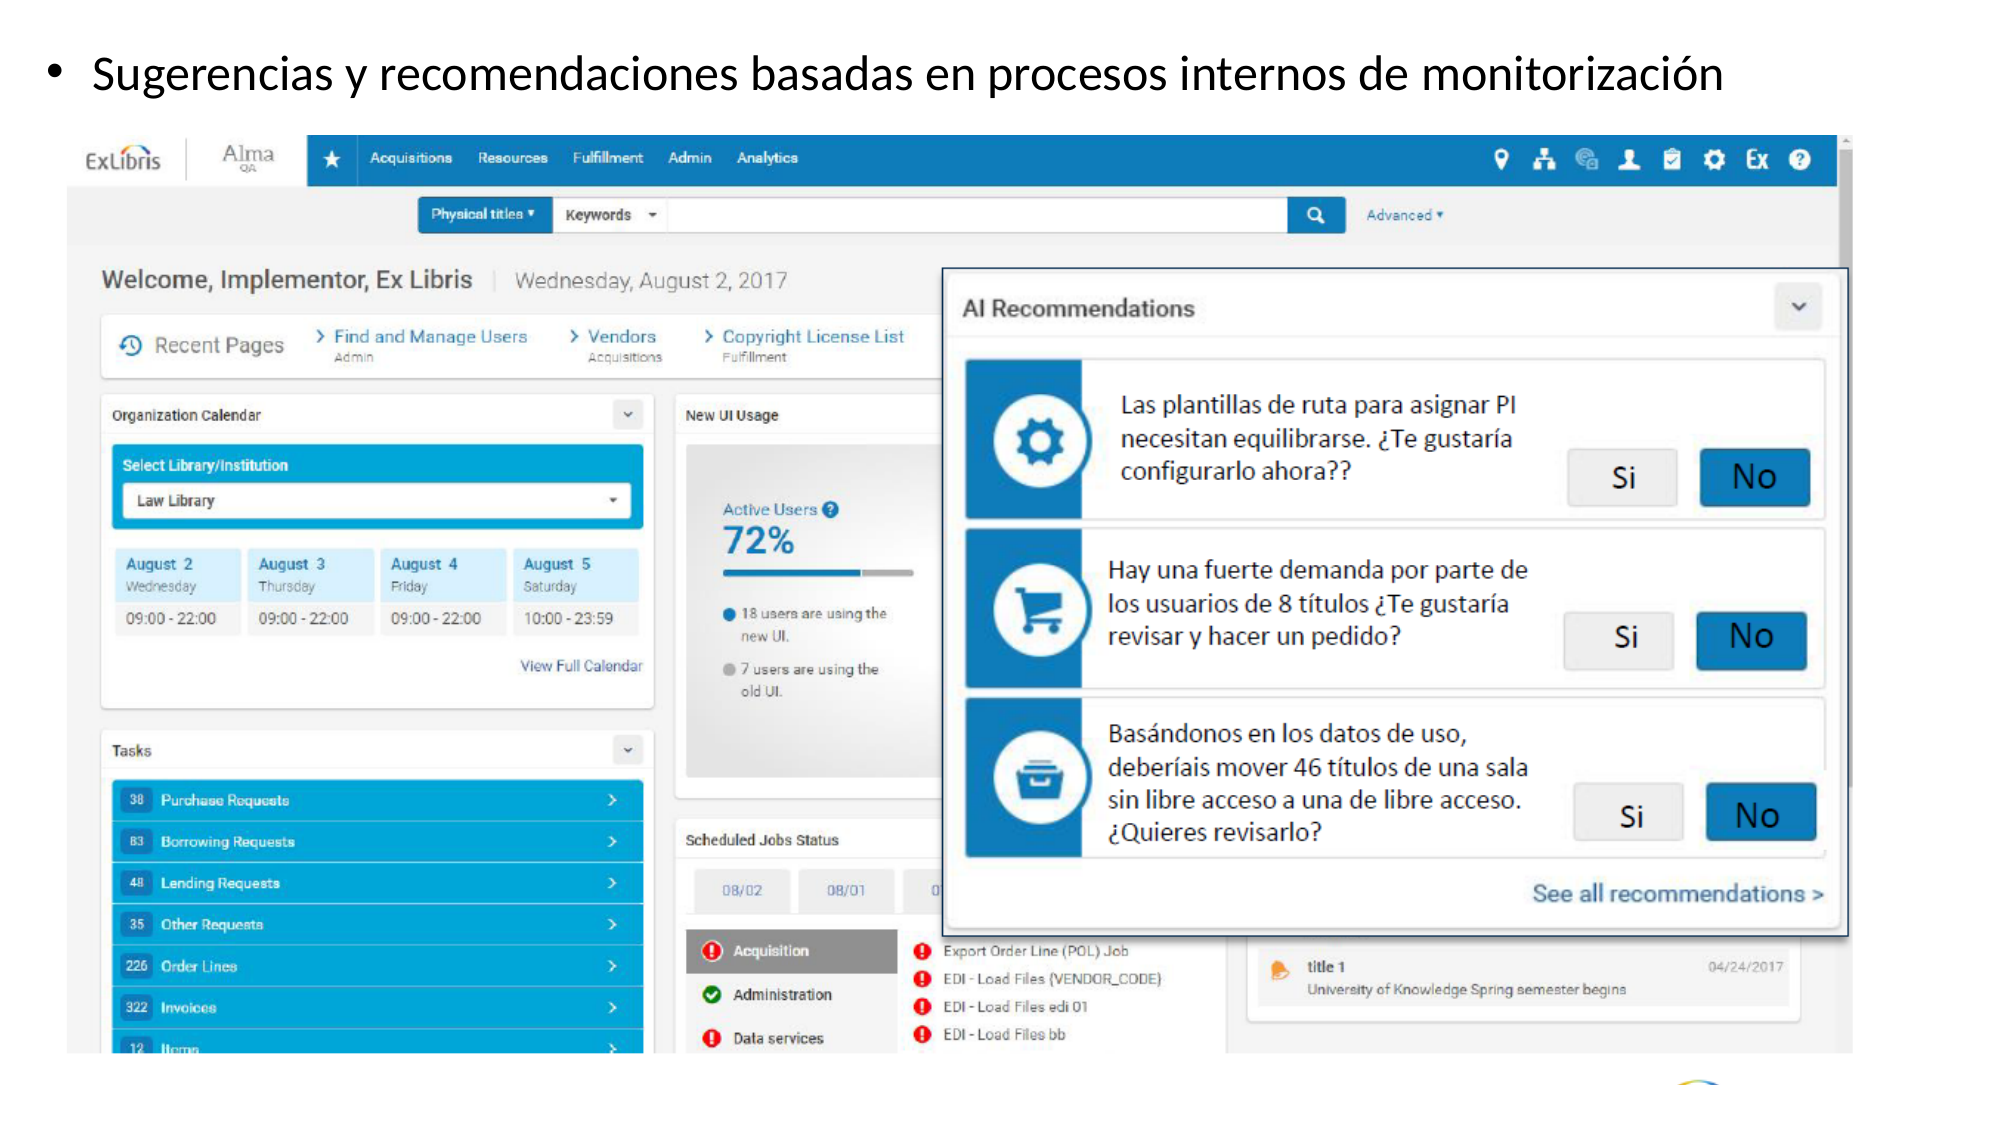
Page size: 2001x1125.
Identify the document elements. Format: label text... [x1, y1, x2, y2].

text_box Sugerencias y recomendaciones basadas en procesos internos de monitorización [31, 32, 1807, 109]
picture [66, 135, 1853, 1085]
